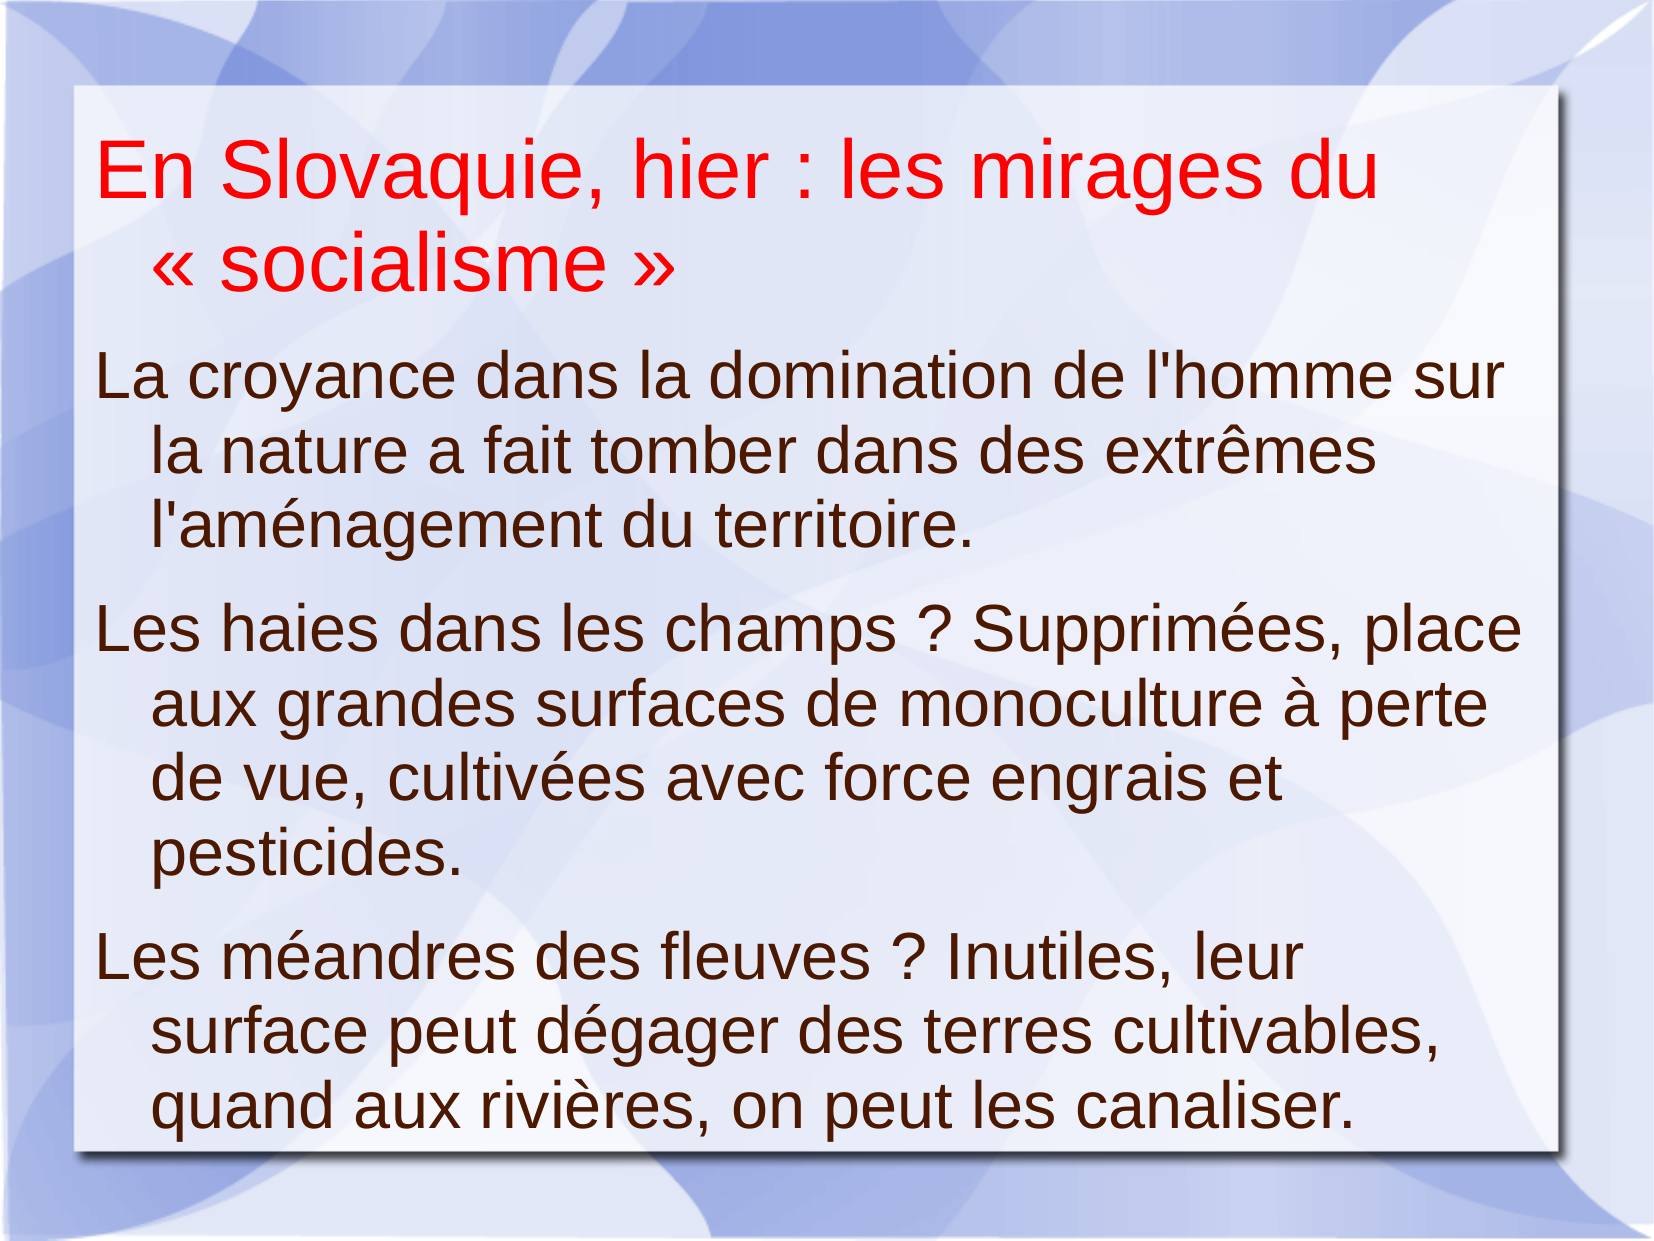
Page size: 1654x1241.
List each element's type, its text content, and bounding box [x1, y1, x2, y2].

list En Slovaquie, hier : les mirages du « socialisme » La croyance dans la domination de l'homme sur la nature a fait tomber dans des extrêmes l'aménagement du territoire. Les haies dans les champs ? Supprimées, place aux grandes surfaces de monoculture à perte de vue, cultivées avec force engrais et pesticides. Les méandres des fleuves ? Inutiles, leur surface peut dégager des terres cultivables, quand aux rivières, on peut les canaliser. [94, 118, 1536, 1241]
picture [0, 0, 1654, 1241]
